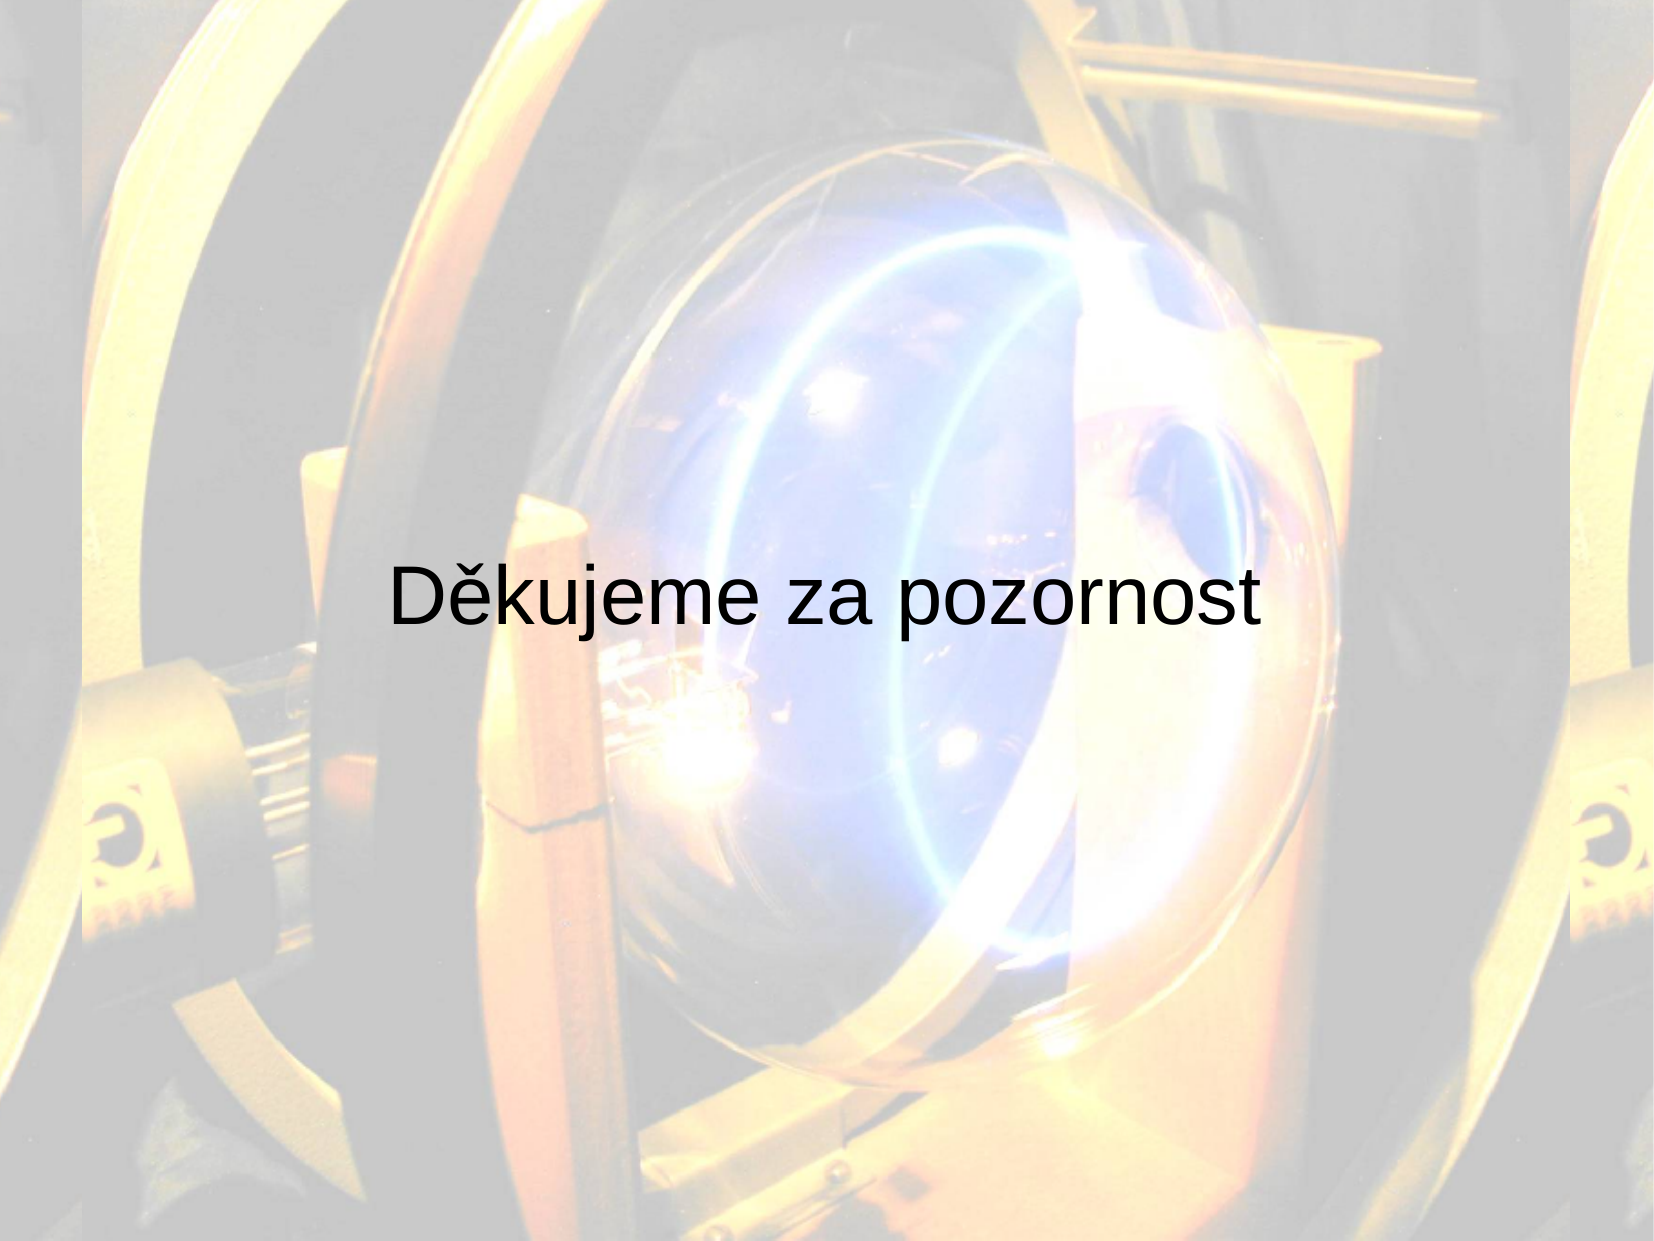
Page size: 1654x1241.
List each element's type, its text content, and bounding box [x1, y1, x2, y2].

picture [0, 0, 1654, 1241]
title Děkujeme za pozornost [80, 492, 1569, 700]
